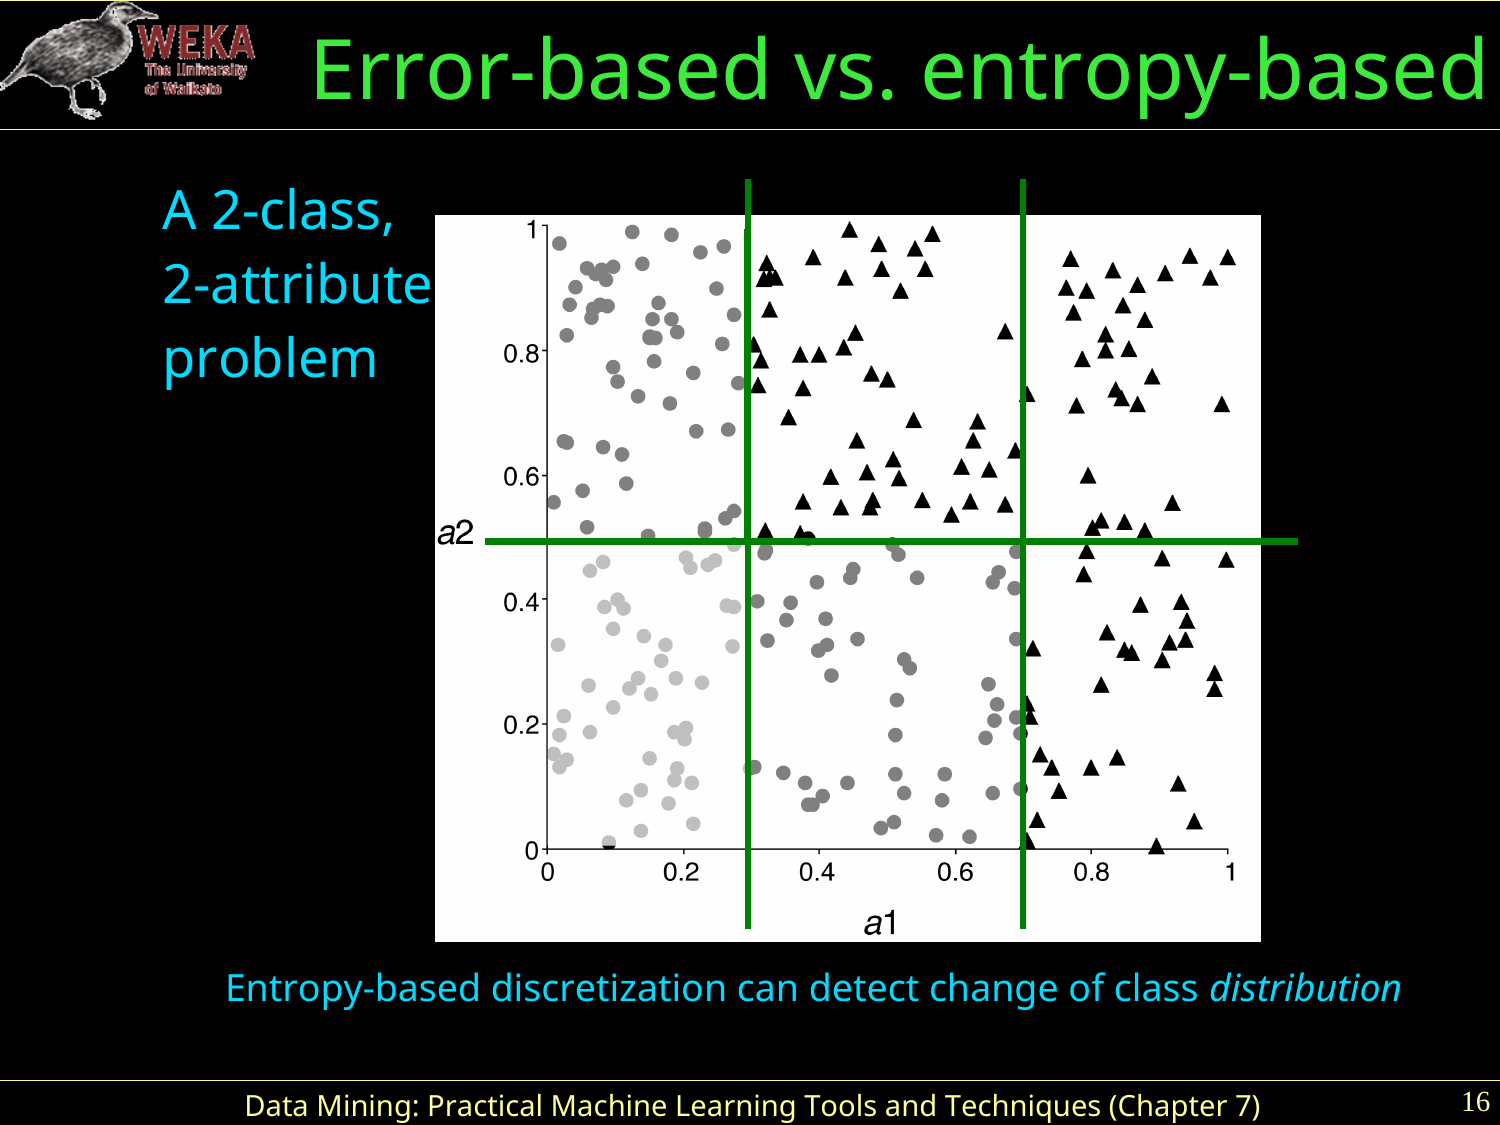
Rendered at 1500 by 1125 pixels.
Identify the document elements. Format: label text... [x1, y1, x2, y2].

text_box [547, 220, 745, 538]
picture [751, 215, 1020, 538]
text_box [547, 545, 745, 846]
title Error-based vs. entropy-based [295, 0, 1500, 148]
picture [0, 1, 266, 129]
text_box [751, 545, 1020, 846]
picture [1026, 215, 1261, 538]
text_box Entropy-based discretization can detect change of class distribution [210, 953, 1423, 1004]
picture [435, 366, 1261, 942]
text_box A 2-class, 2-attribute problem [147, 164, 586, 366]
picture [586, 215, 745, 220]
